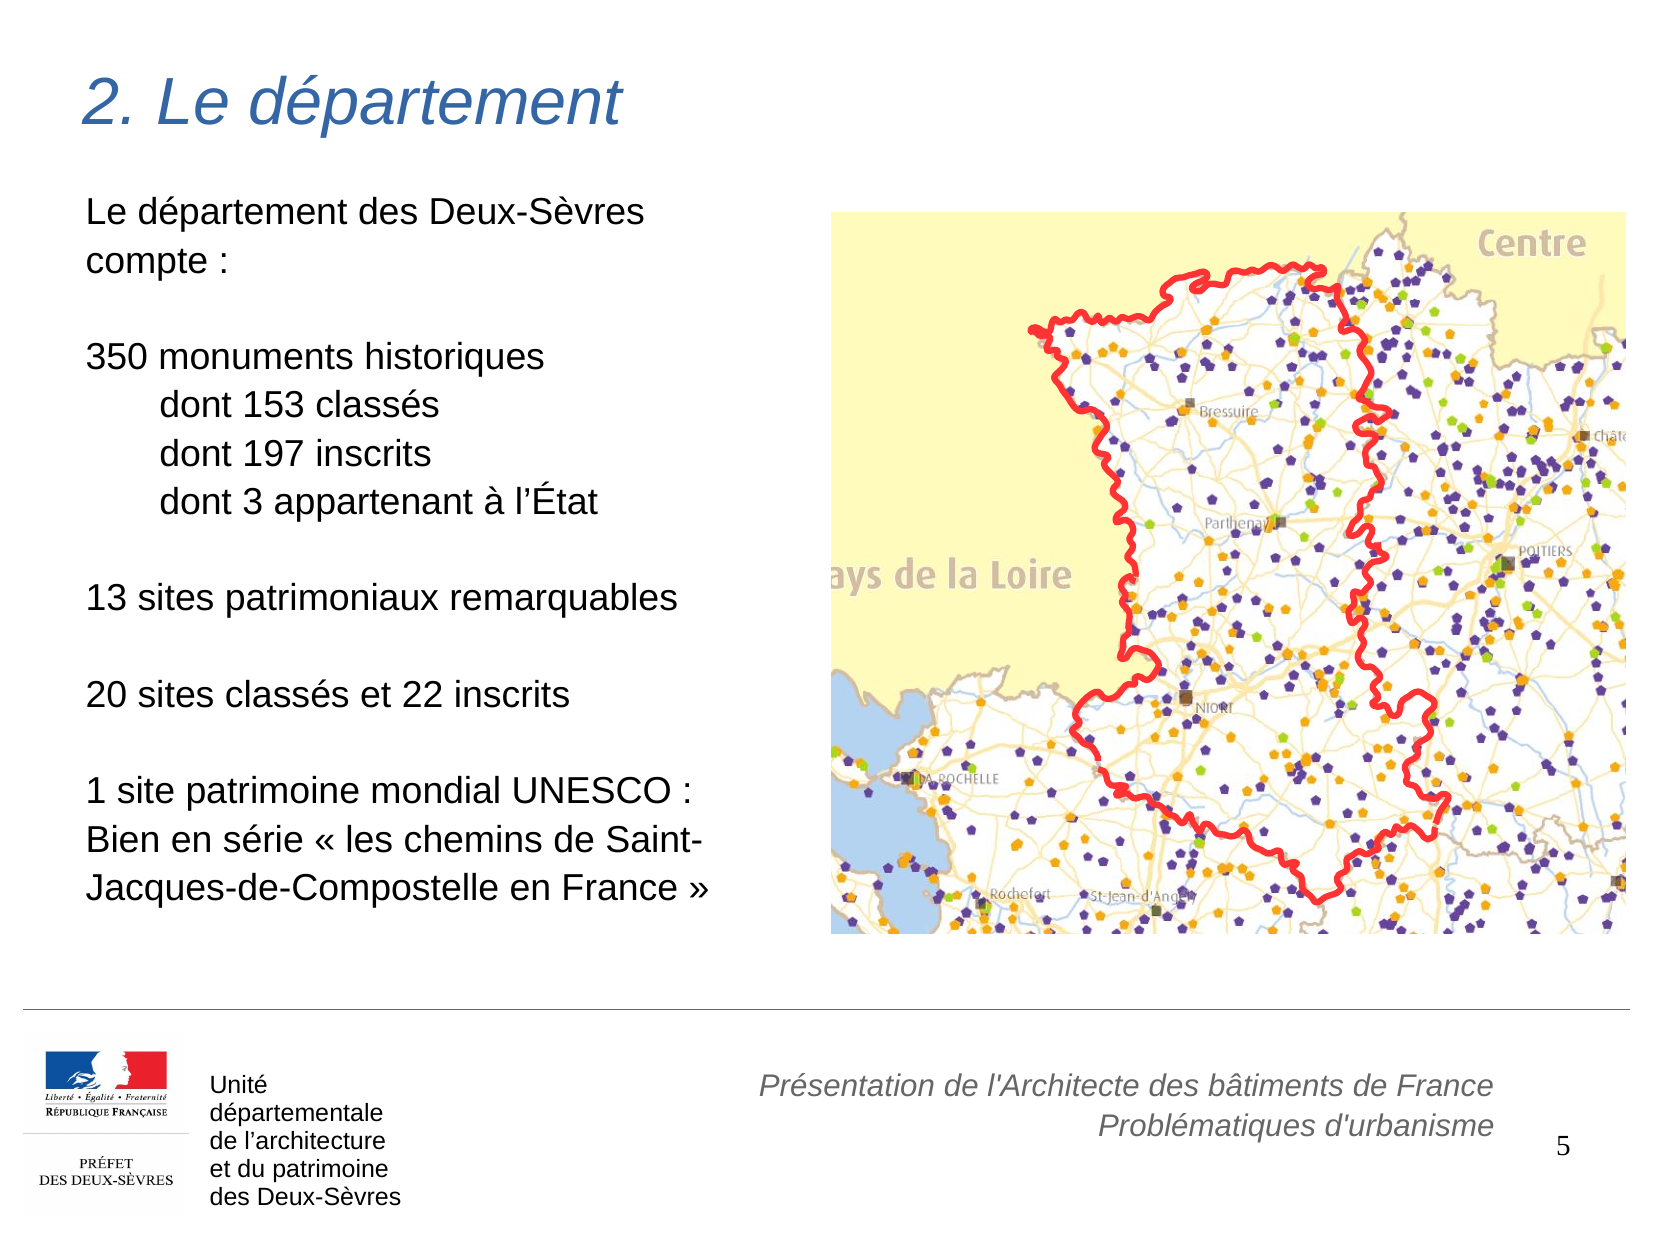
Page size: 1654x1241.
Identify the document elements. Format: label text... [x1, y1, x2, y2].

text_box Unité départementale de l’architecture et du patrimoine des Deux-Sèvres [194, 1063, 632, 1218]
text_box Présentation de l'Architecte des bâtiments de France Problématiques d'urbanisme [744, 1055, 1539, 1218]
picture [831, 212, 1626, 934]
title 2. Le département [82, 49, 1571, 154]
text_box Le département des Deux-Sèvres compte : 350 monuments historiques dont 153 classés dont 197 inscrits dont 3 appartenant à l’État 13 sites patrimoniaux remarquables 20 sites classés et 22 inscrits 1 site patrimoine mondial UNESCO : Bien en série « les chemins de Saint-Jacques-de-Compostelle en France » [70, 177, 780, 1104]
picture [23, 1032, 189, 1217]
